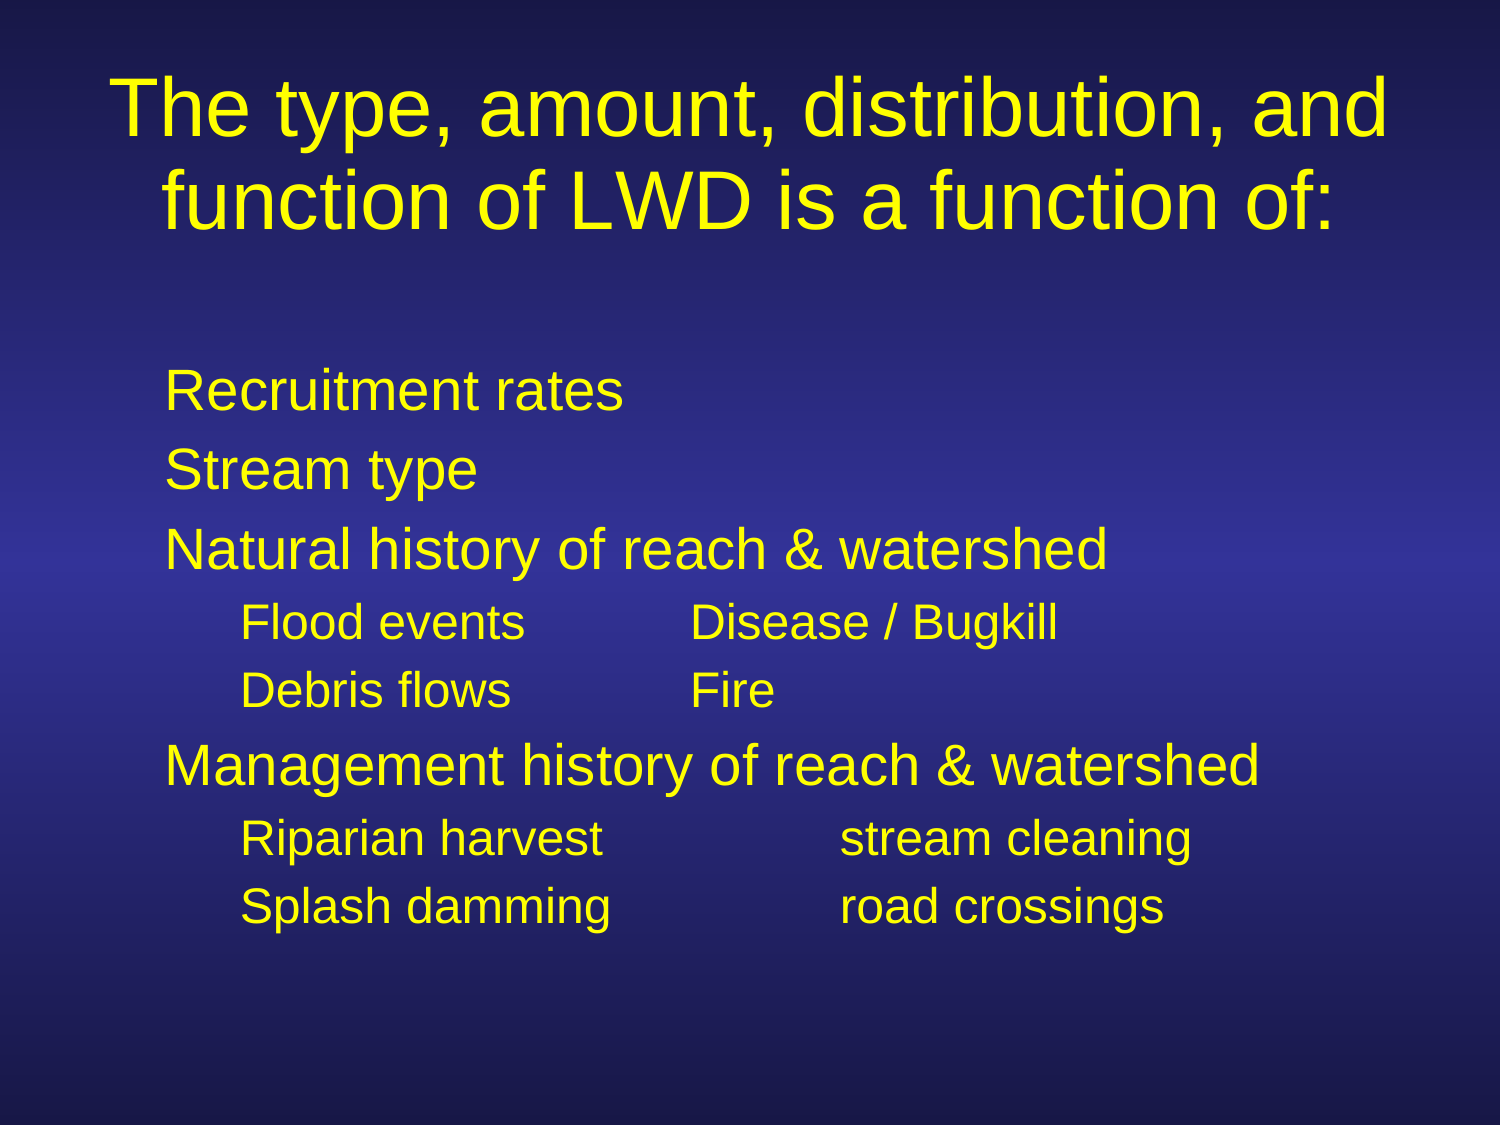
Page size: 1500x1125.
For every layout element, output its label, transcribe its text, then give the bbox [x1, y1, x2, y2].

list Recruitment rates Stream type Natural history of reach & watershed Flood events Disease / Bugkill Debris flows Fire Management history of reach & watershed Riparian harvest stream cleaning Splash damming road crossings [75, 349, 1426, 988]
title The type, amount, distribution, and function of LWD is a function of: [75, 45, 1426, 263]
